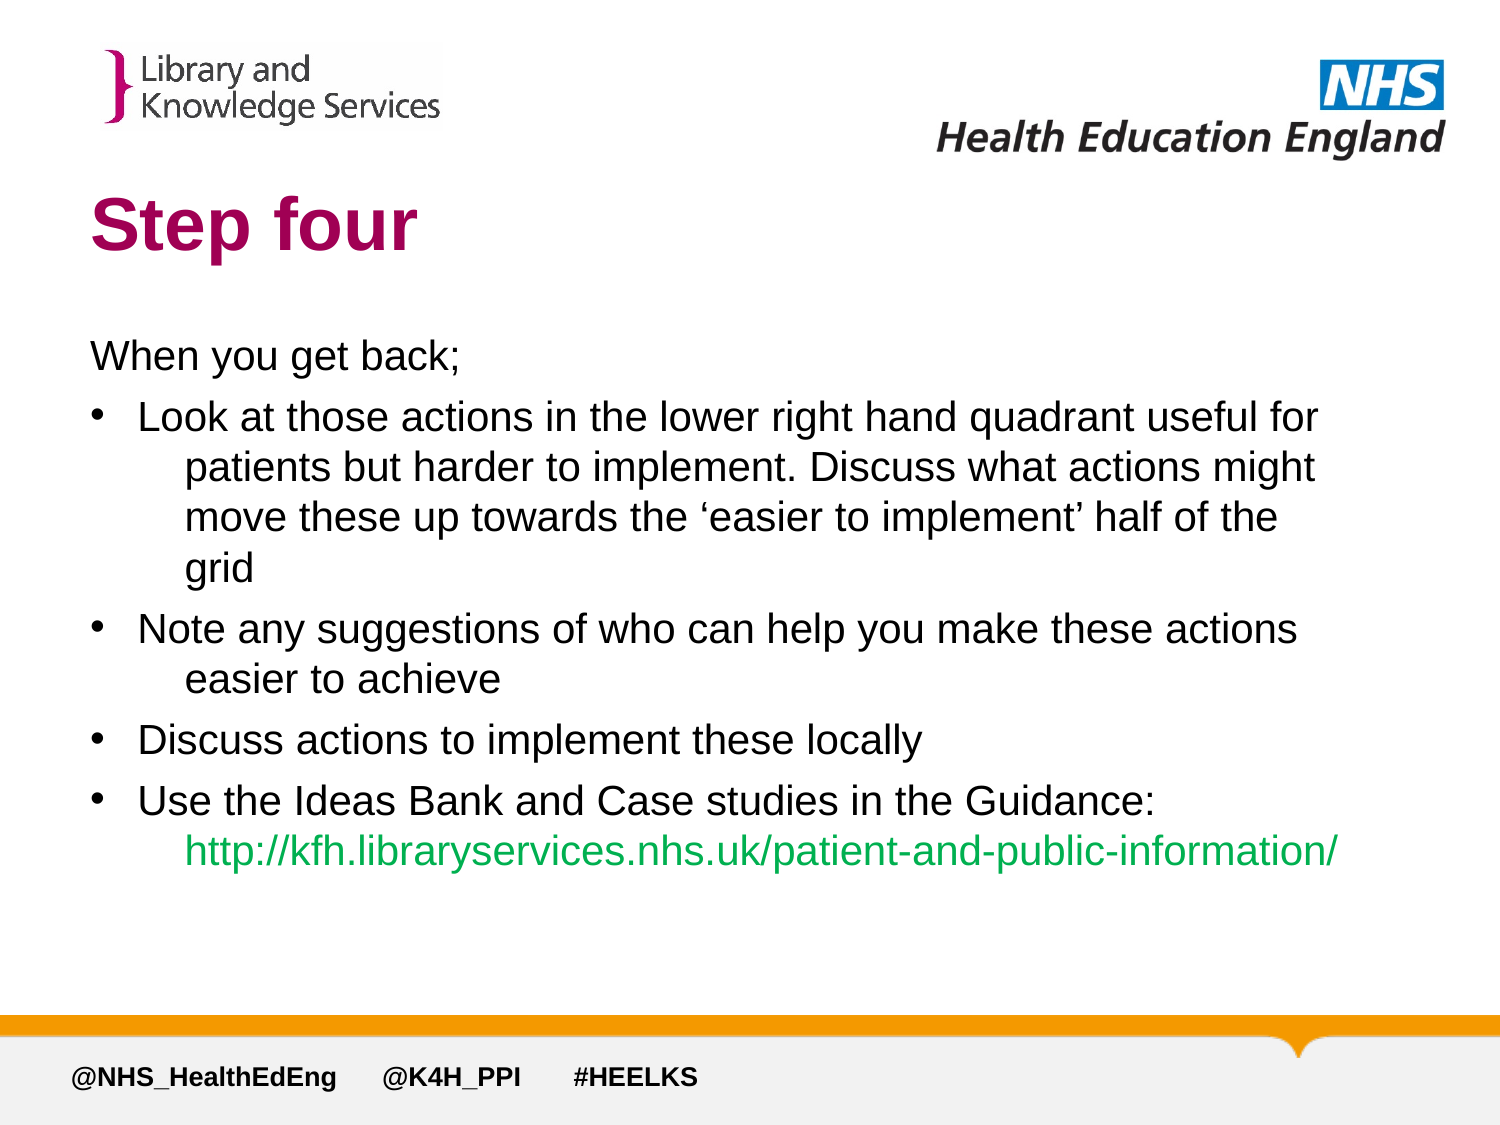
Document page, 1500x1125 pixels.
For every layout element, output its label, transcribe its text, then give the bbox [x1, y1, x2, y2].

title Step four [75, 168, 1351, 267]
text_box @NHS_HealthEdEng @K4H_PPI #HEELKS [55, 1052, 932, 1113]
picture [100, 42, 443, 131]
list When you get back; Look at those actions in the lower right hand quadrant useful for patients but harder to implement. Discuss what actions might move these up towards the ‘easier to implement’ half of the grid Note any suggestions of who can help you make these actions easier to achieve Discuss actions to implement these locally Use the Ideas Bank and Case studies in the Guidance: http://kfh.libraryservices.nhs.uk/patient-and-public-information/ [41, 267, 1359, 985]
